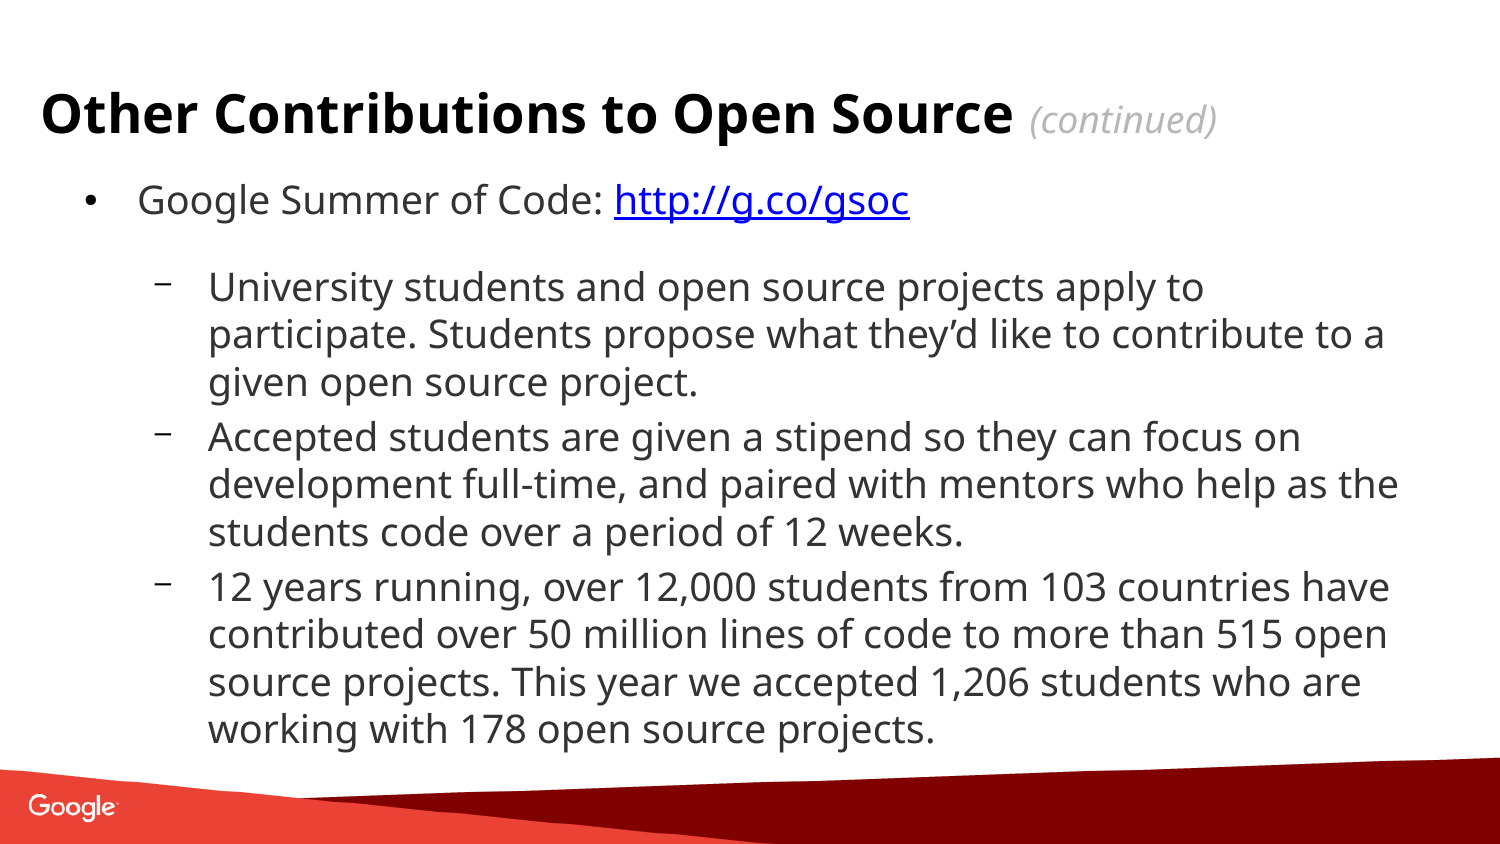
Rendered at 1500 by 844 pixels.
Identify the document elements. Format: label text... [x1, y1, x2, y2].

picture [0, 0, 1500, 844]
list Google Summer of Code: http://g.co/gsoc University students and open source projects apply to participate. Students propose what they’d like to contribute to a given open source project. Accepted students are given a stipend so they can focus on development full-time, and paired with mentors who help as the students code over a period of 12 weeks. 12 years running, over 12,000 students from 103 countries have contributed over 50 million lines of code to more than 515 open source projects. This year we accepted 1,206 students who are working with 178 open source projects. [51, 188, 1441, 781]
text_box Other Contributions to Open Source (continued) [25, 63, 1476, 188]
